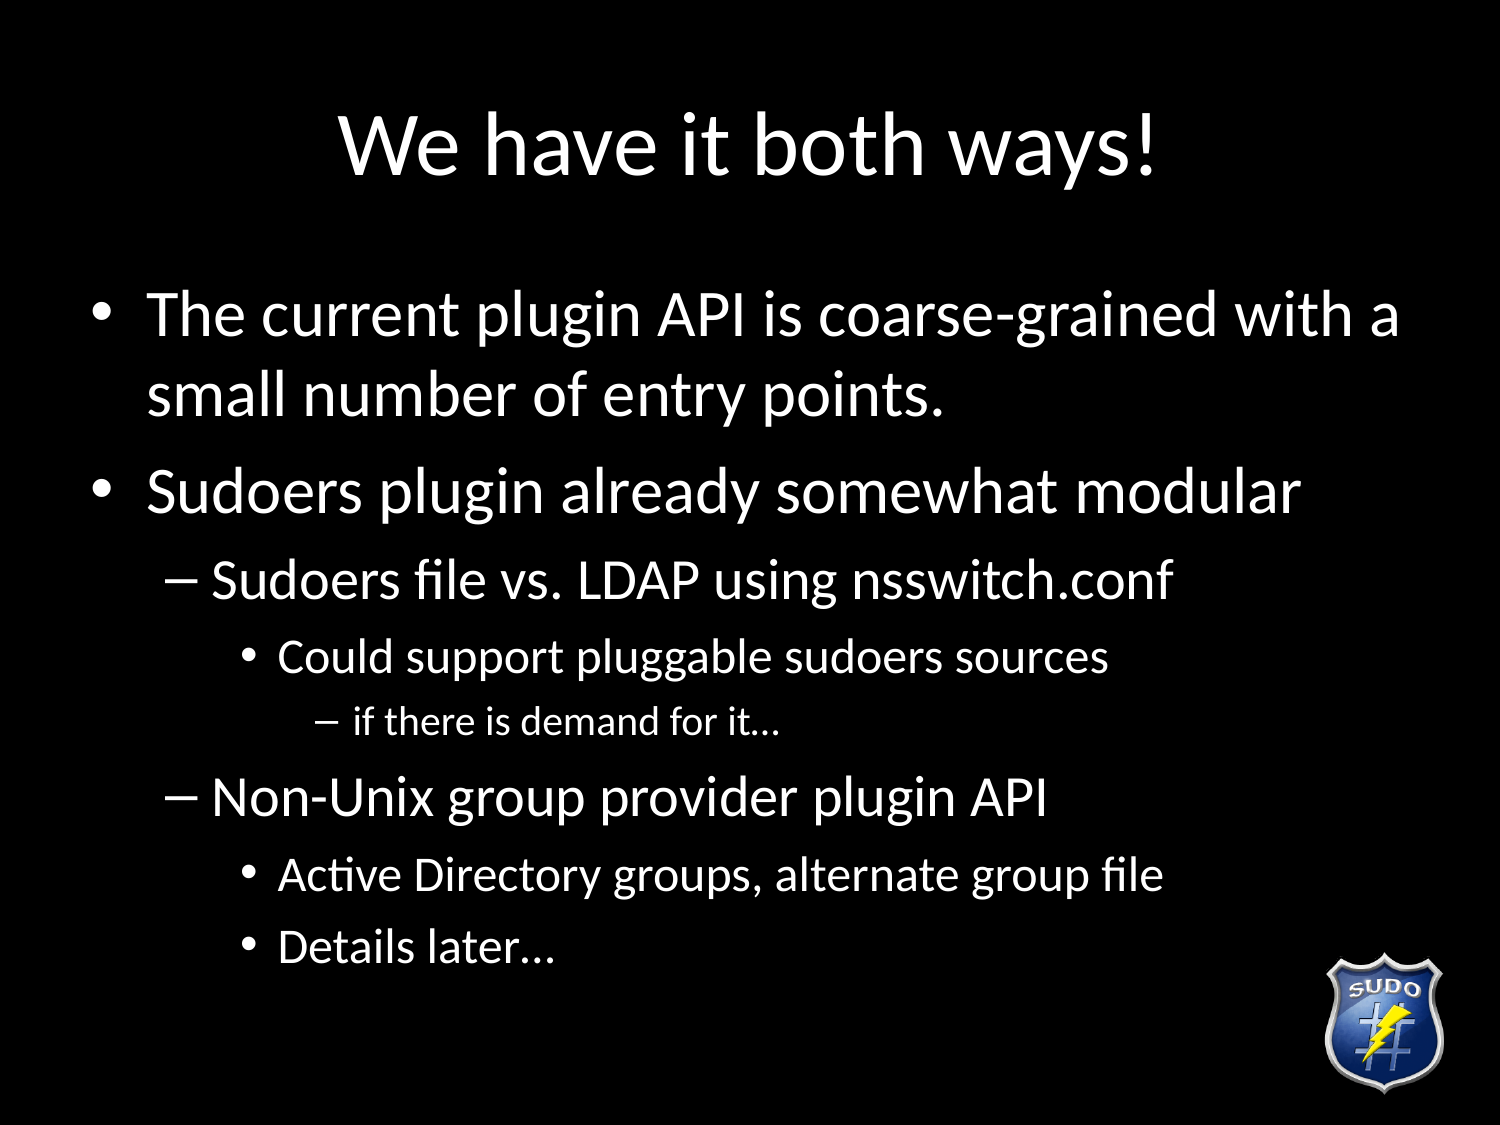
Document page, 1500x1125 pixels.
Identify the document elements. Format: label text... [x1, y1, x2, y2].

picture [1315, 949, 1453, 1103]
list The current plugin API is coarse-grained with a small number of entry points. Sudoers plugin already somewhat modular Sudoers file vs. LDAP using nsswitch.conf Could support pluggable sudoers sources if there is demand for it… Non-Unix group provider plugin API Active Directory groups, alternate group file Details later… [75, 262, 1426, 1005]
title We have it both ways! [75, 45, 1426, 233]
